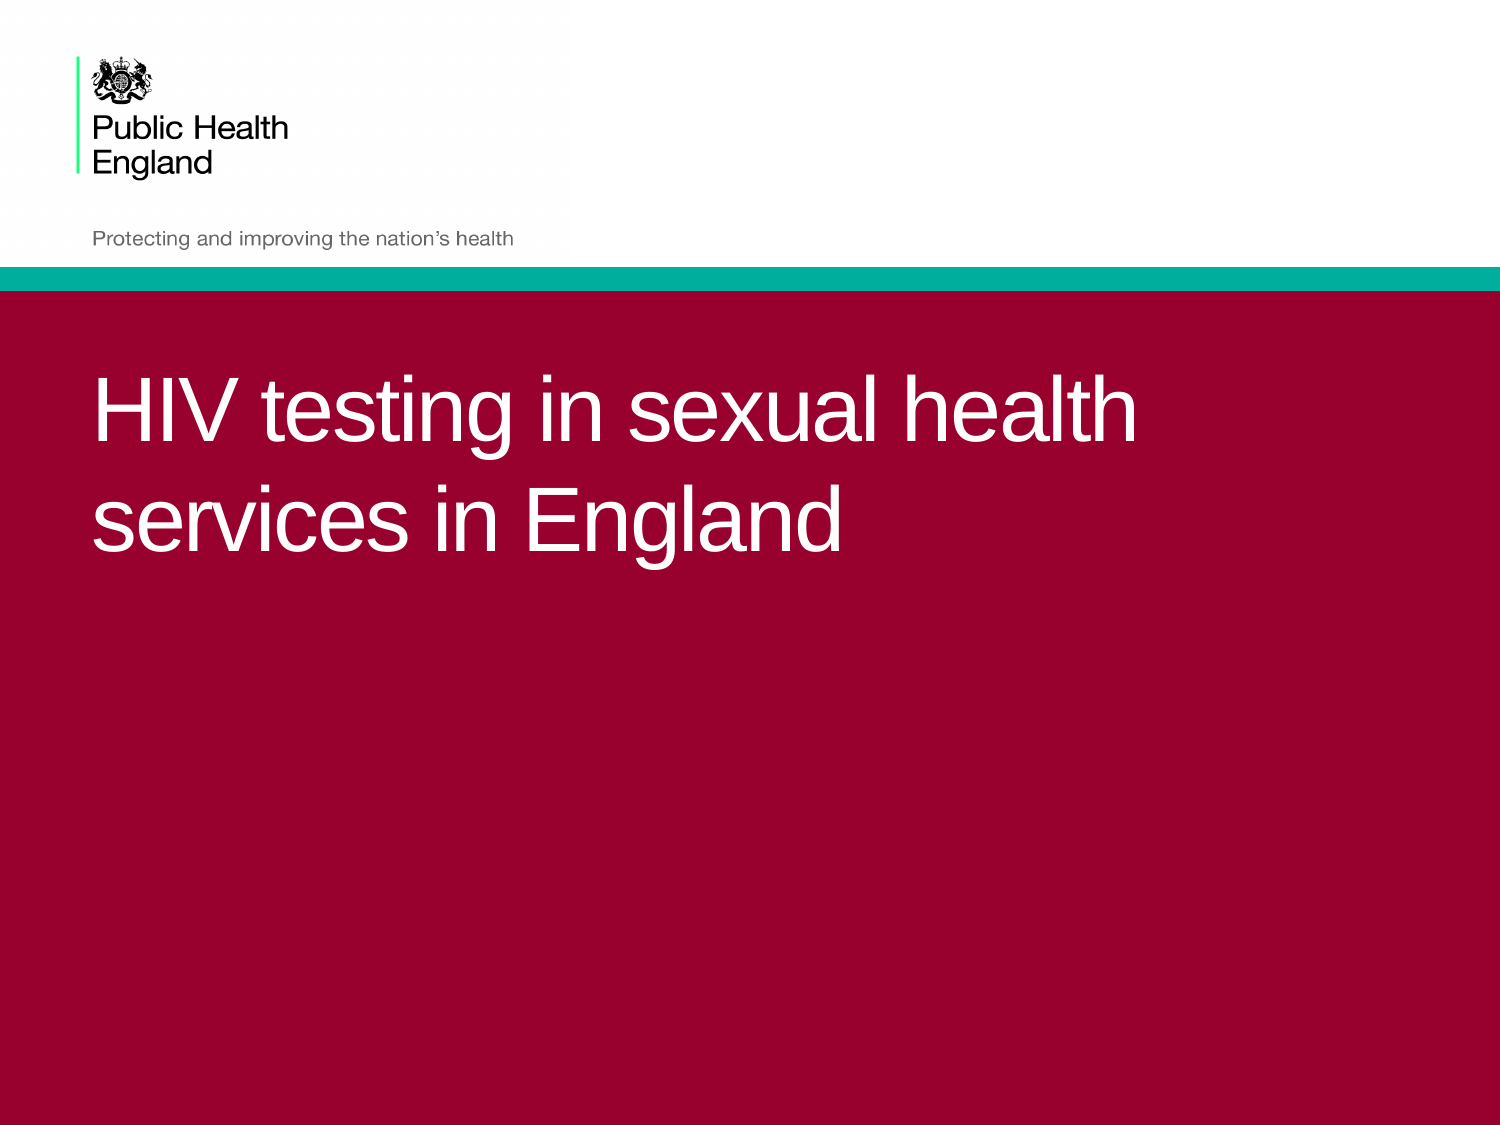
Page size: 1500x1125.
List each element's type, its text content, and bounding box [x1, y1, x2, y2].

title HIV testing in sexual health services in England [91, 349, 1344, 692]
picture [0, 0, 572, 265]
